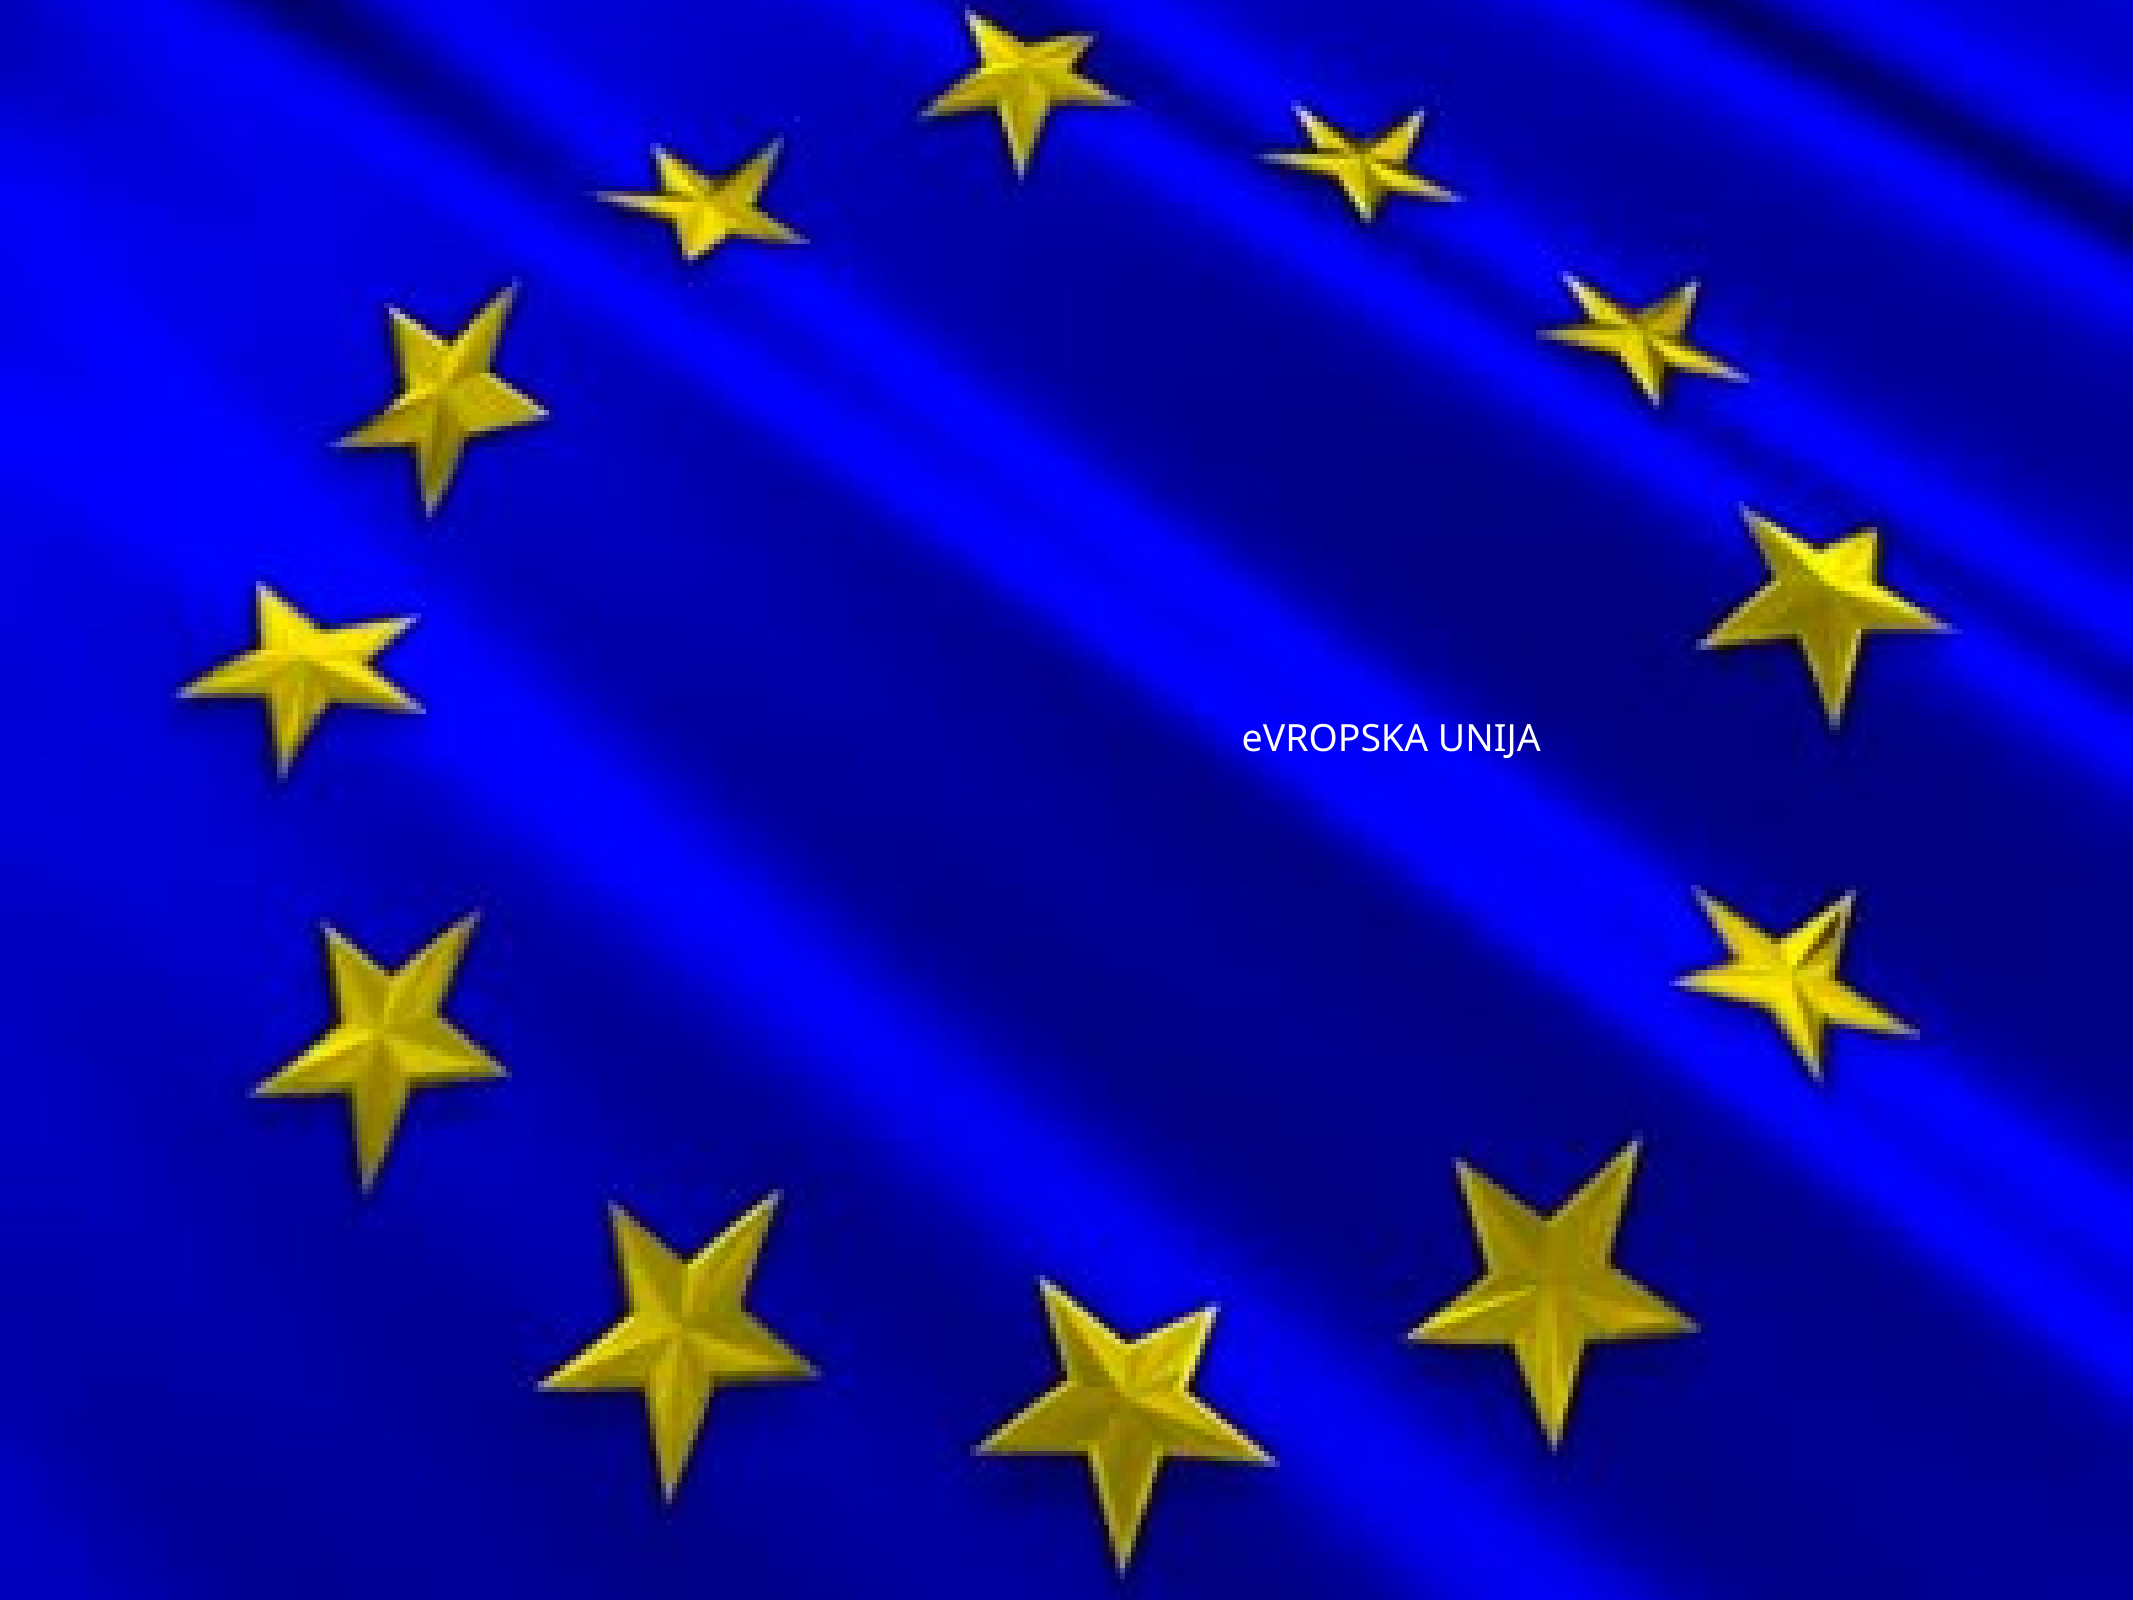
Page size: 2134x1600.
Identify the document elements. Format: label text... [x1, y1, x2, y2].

picture [0, 0, 2134, 1600]
title eVROPSKA UNIJA [442, 714, 2134, 886]
